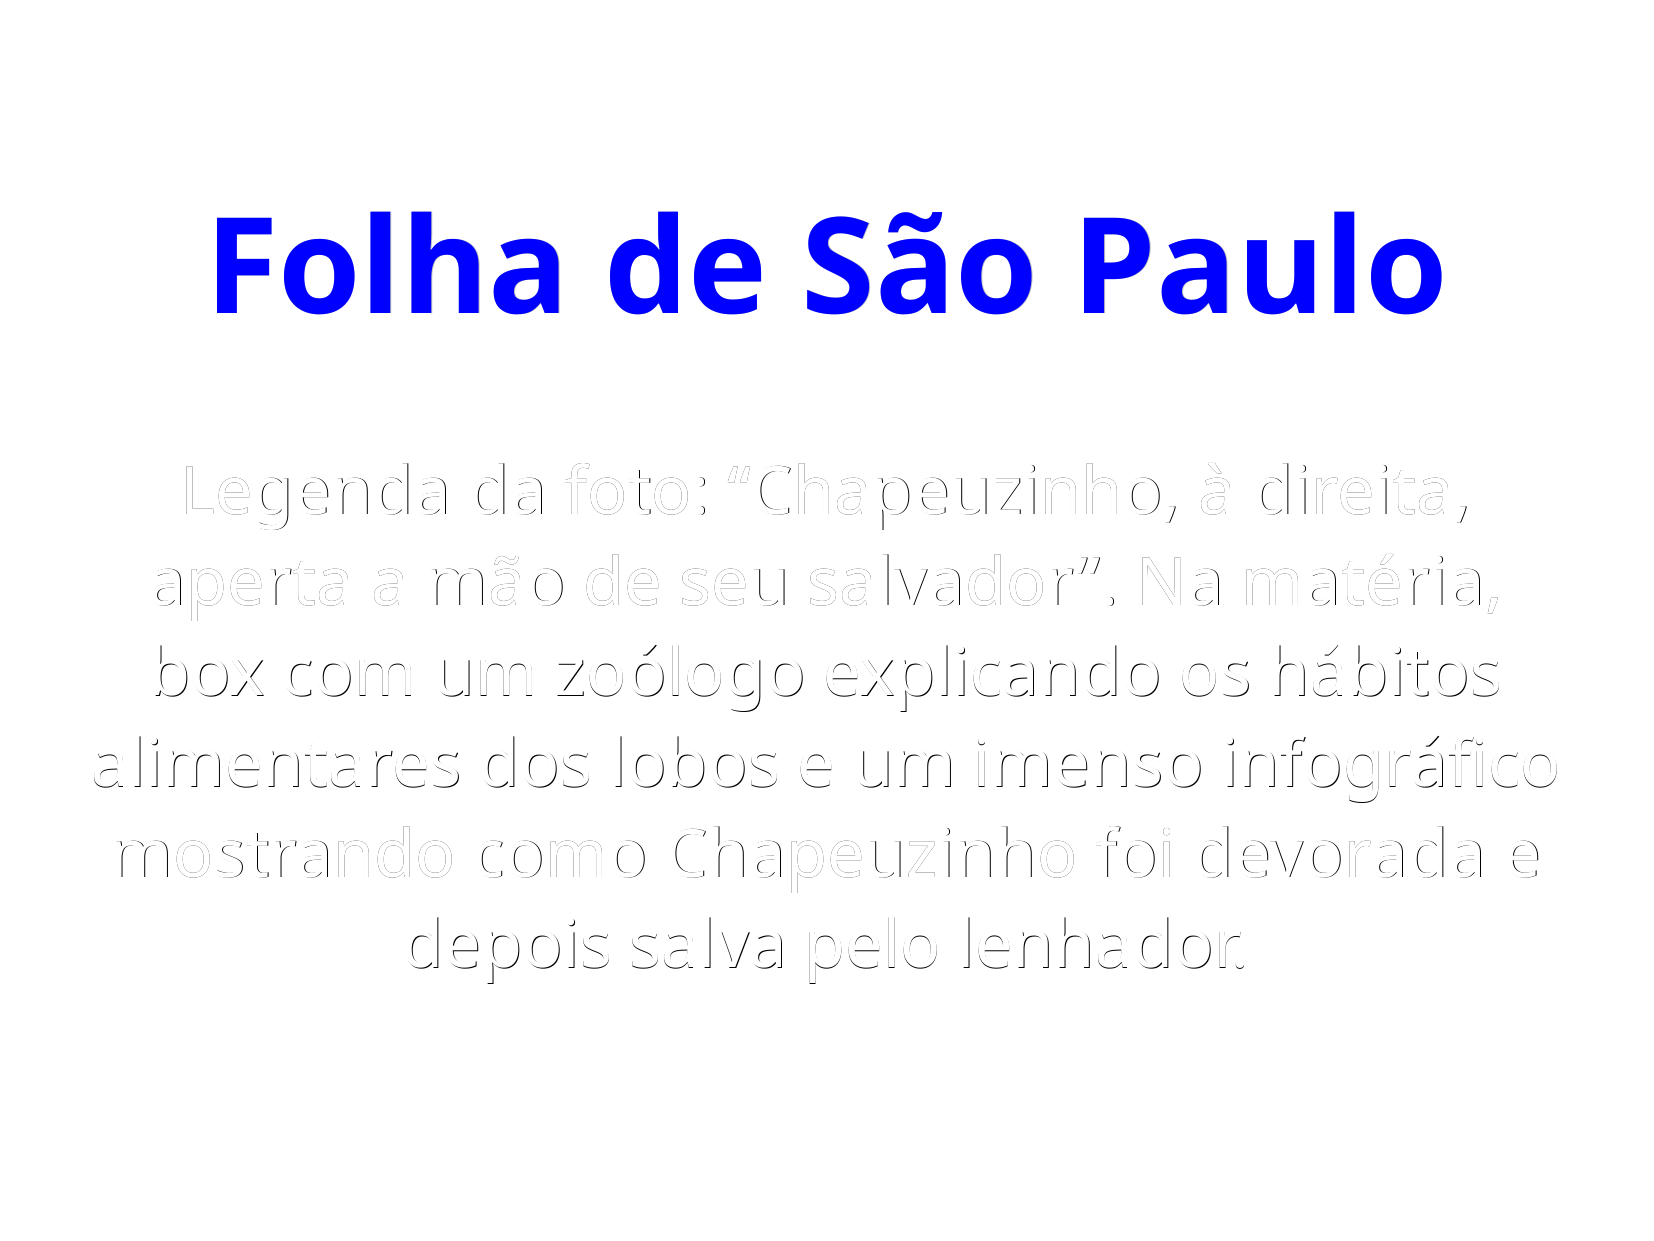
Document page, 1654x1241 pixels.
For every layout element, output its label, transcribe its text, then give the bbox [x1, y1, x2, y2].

subtitle Folha de São Paulo Legenda da foto: “Chapeuzinho, à direita, aperta a mão de seu salvador”. Na matéria, box com um zoólogo explicando os hábitos alimentares dos lobos e um imenso infográfico mostrando como Chapeuzinho foi devorada e depois salva pelo lenhador. [82, 56, 1571, 1102]
